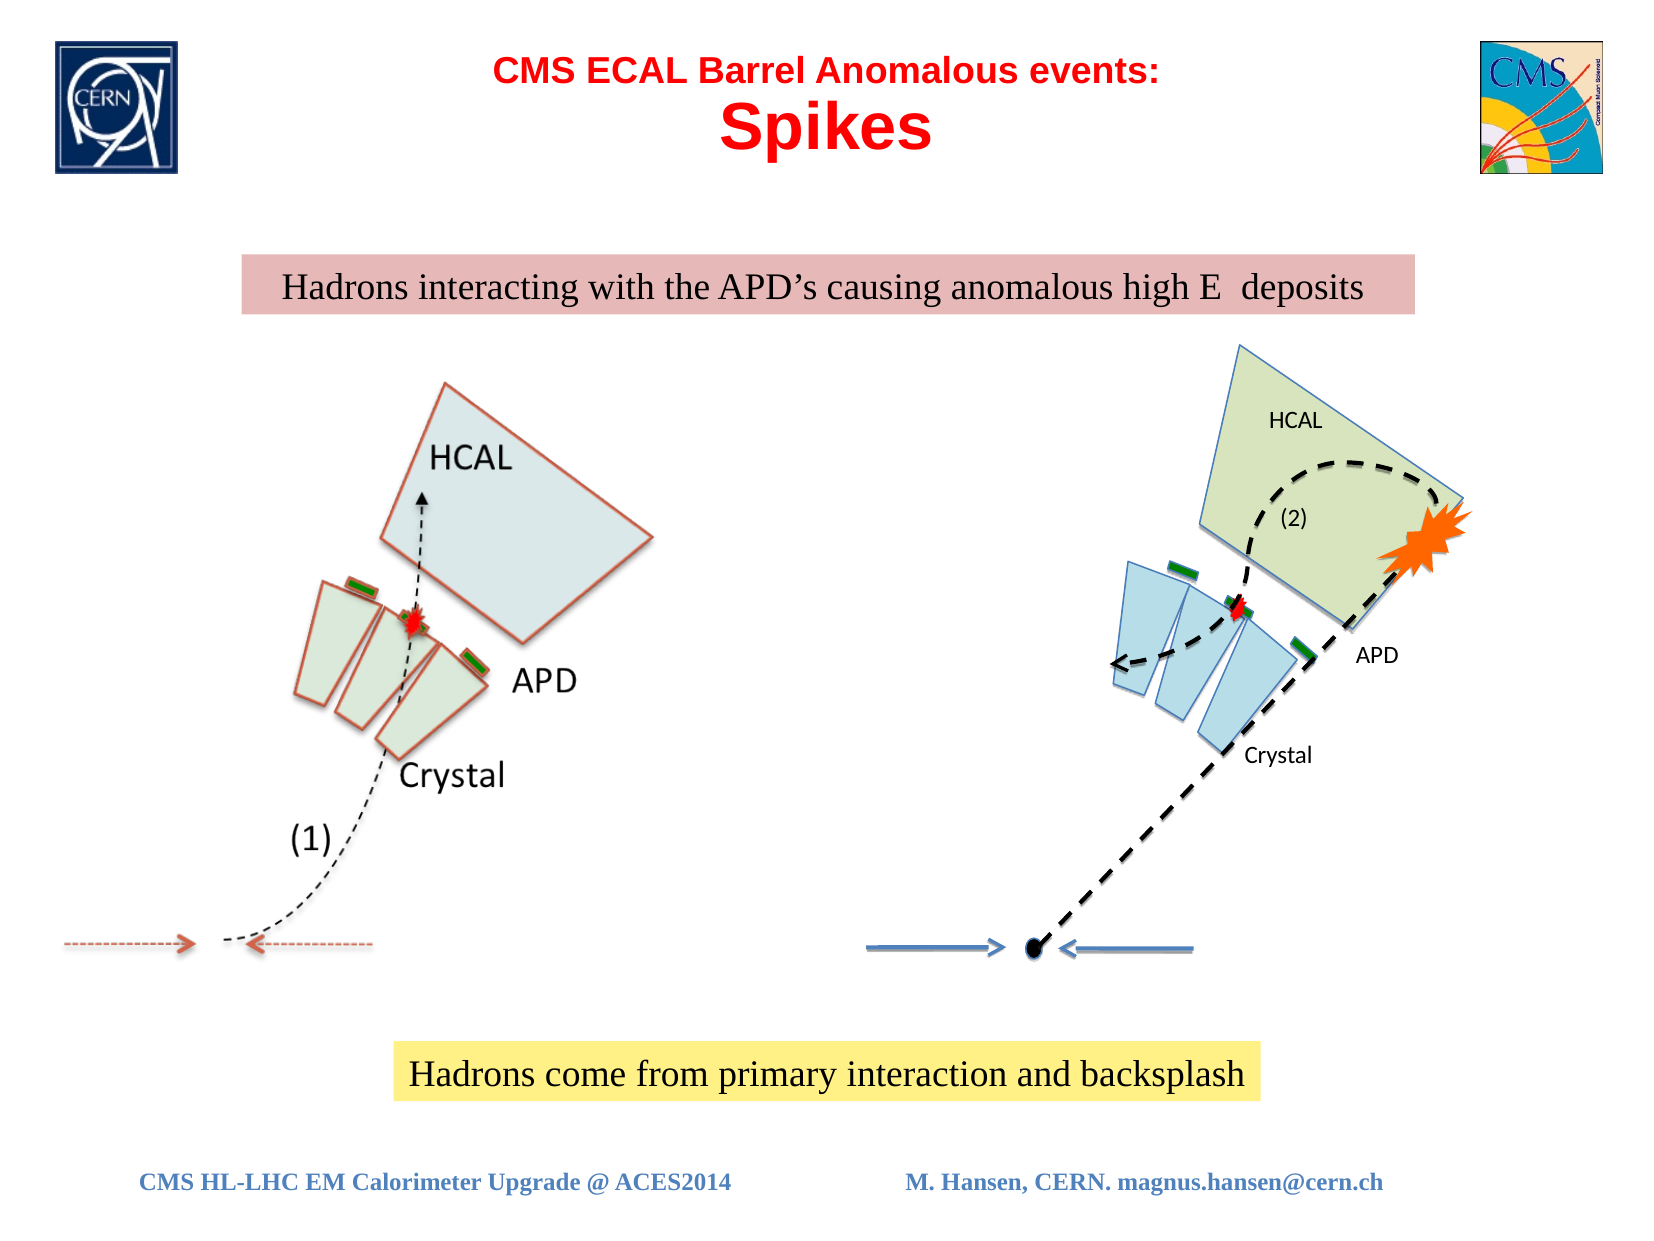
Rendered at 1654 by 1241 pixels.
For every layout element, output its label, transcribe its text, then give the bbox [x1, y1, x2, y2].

title CMS ECAL Barrel Anomalous events: Spikes [216, 41, 1438, 174]
text_box [1290, 636, 1318, 660]
slide_number CMS HL-LHC EM Calorimeter Upgrade @ ACES2014 [124, 1157, 815, 1213]
footer M. Hansen, CERN. magnus.hansen@cern.ch [890, 1157, 1547, 1213]
text_box (2) [1265, 494, 1323, 539]
picture [54, 376, 664, 976]
text_box Crystal [1229, 731, 1328, 777]
picture [1480, 41, 1603, 174]
text_box HCAL [1254, 396, 1338, 442]
text_box [1025, 938, 1042, 959]
text_box Hadrons interacting with the APD’s causing anomalous high E deposits [241, 254, 1415, 315]
picture [55, 41, 178, 174]
text_box [1113, 561, 1298, 752]
text_box [1167, 561, 1199, 581]
text_box Hadrons come from primary interaction and backsplash [393, 1041, 1261, 1102]
text_box [1199, 344, 1473, 629]
text_box APD [1341, 630, 1414, 676]
